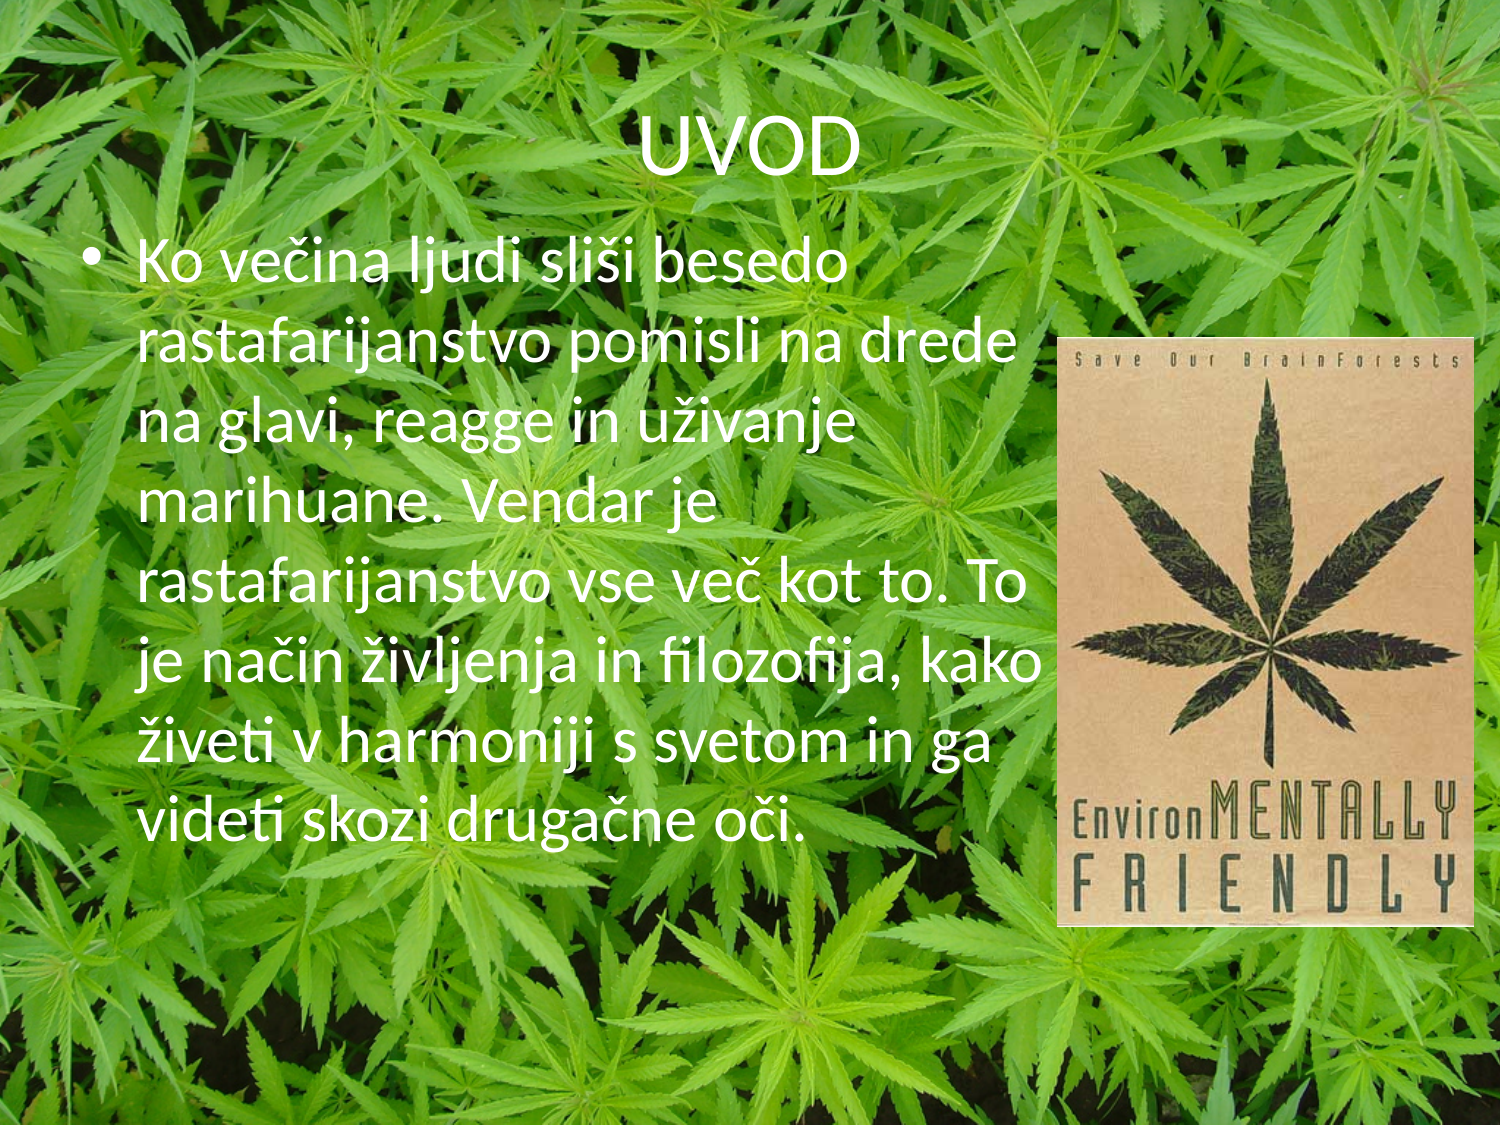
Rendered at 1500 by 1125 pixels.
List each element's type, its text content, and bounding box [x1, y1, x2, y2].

list Ko večina ljudi sliši besedo rastafarijanstvo pomisli na drede na glavi, reagge in uživanje marihuane. Vendar je rastafarijanstvo vse več kot to. To je način življenja in filozofija, kako živeti v harmoniji s svetom in ga videti skozi drugačne oči. [64, 208, 1095, 1125]
title UVOD [75, 45, 1425, 233]
picture [0, 0, 1500, 1125]
